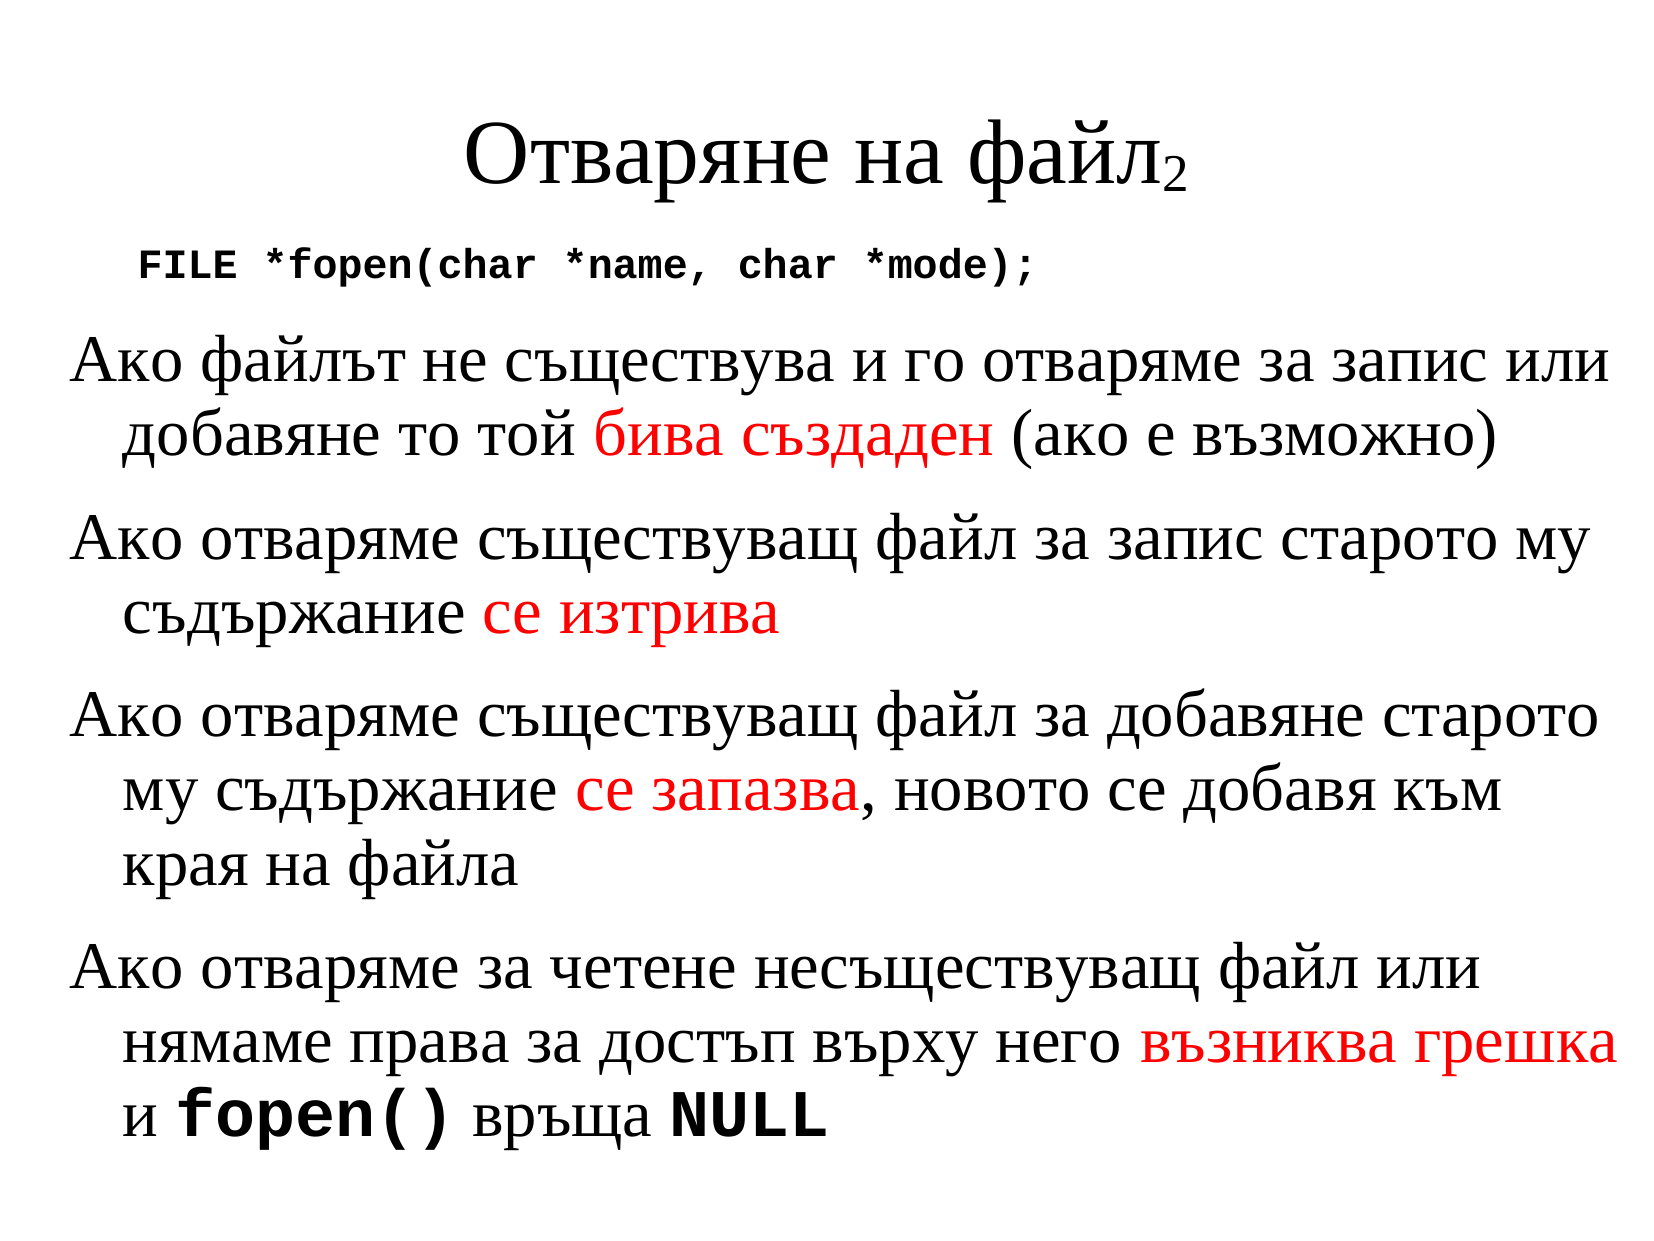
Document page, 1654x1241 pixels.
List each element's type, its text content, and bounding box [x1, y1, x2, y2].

list Ако файлът не съществува и го отваряме за запис или добавяне то той бива създаден (ако е възможно) Ако отваряме съществуващ файл за запис старото му съдържание се изтрива Ако отваряме съществуващ файл за добавяне старото му съдържание се запазва, новото се добавя към края на файла Ако отваряме за четене несъществуващ файл или нямаме права за достъп върху него възниква грешка и fopen() връща NULL [52, 322, 1647, 1224]
text_box FILE *fopen(char *name, char *mode); [122, 236, 1335, 299]
title Отваряне на файл2 [82, 49, 1571, 257]
